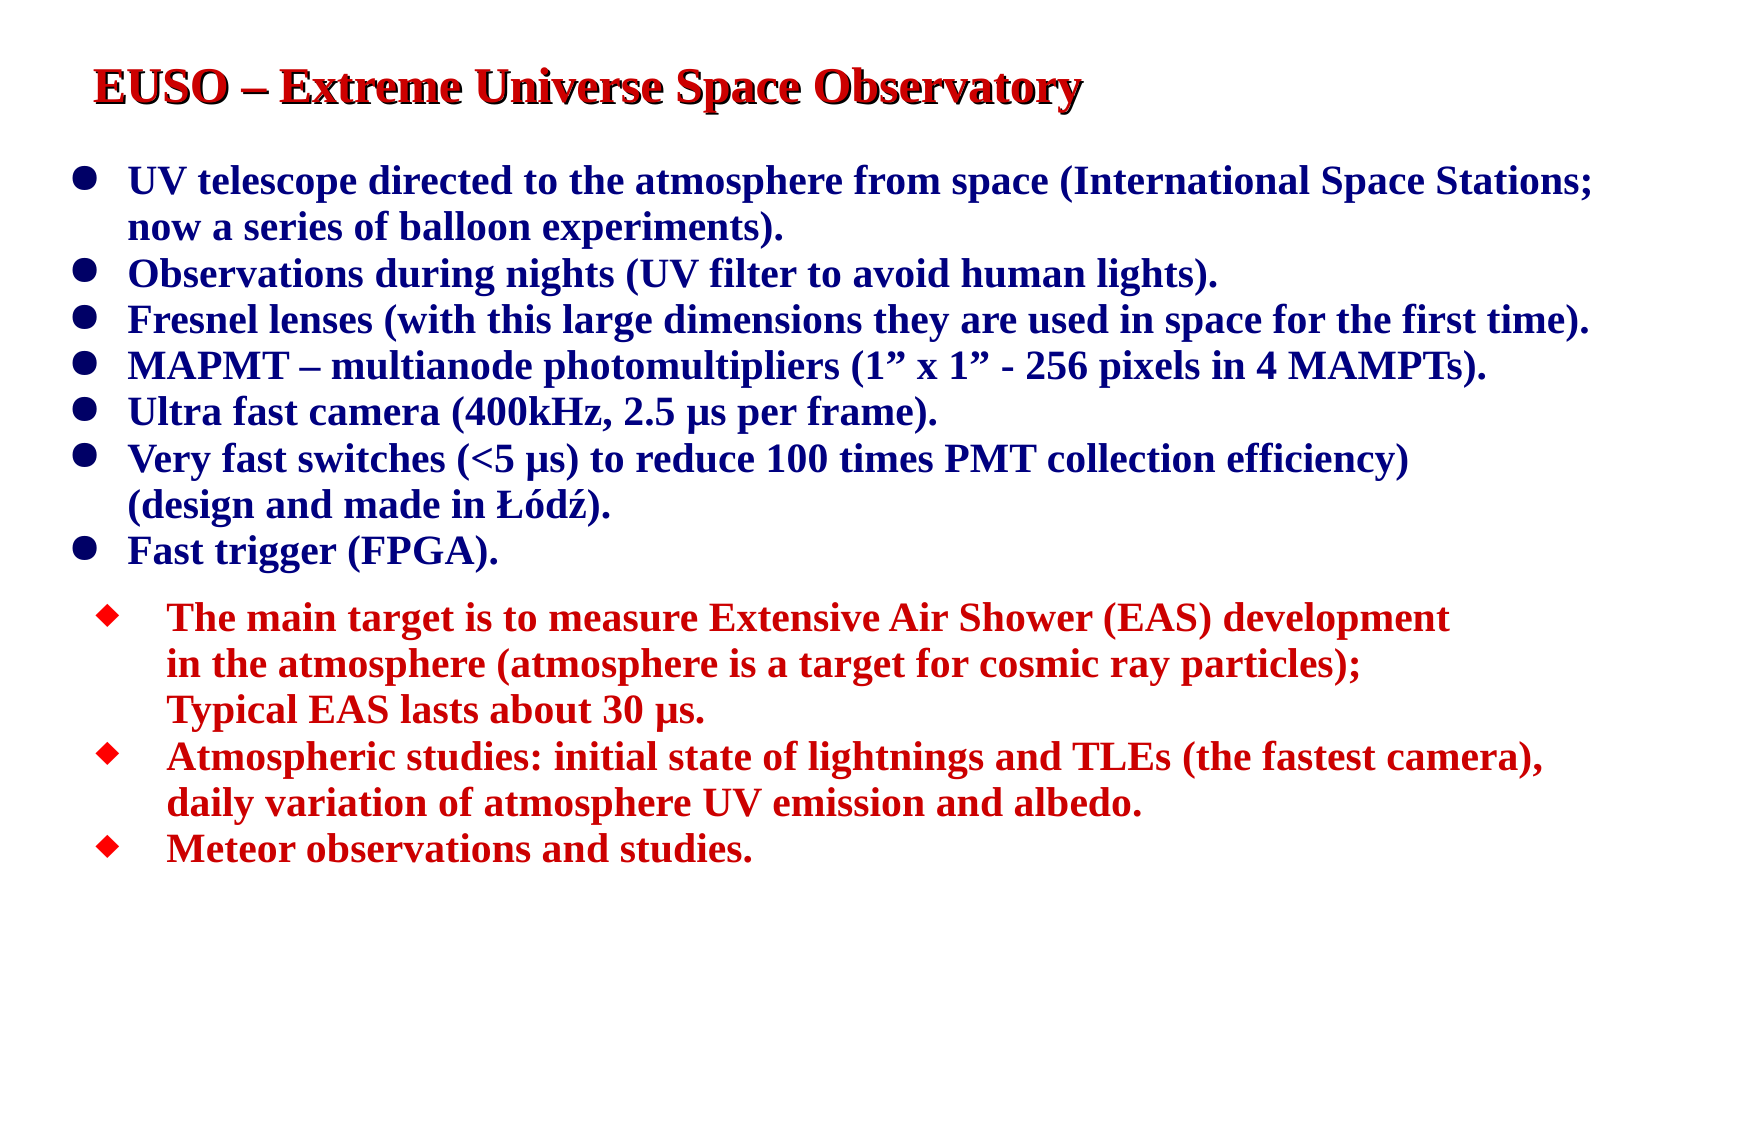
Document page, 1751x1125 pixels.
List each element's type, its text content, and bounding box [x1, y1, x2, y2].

text_box UV telescope directed to the atmosphere from space (International Space Stations; now a series of balloon experiments). Observations during nights (UV filter to avoid human lights). Fresnel lenses (with this large dimensions they are used in space for the first time). MAPMT – multianode photomultipliers (1” x 1” - 256 pixels in 4 MAMPTs). Ultra fast camera (400kHz, 2.5 μs per frame). Very fast switches (<5 μs) to reduce 100 times PMT collection efficiency) (design and made in Łódź). Fast trigger (FPGA). [47, 149, 1697, 581]
text_box The main target is to measure Extensive Air Shower (EAS) development in the atmosphere (atmosphere is a target for cosmic ray particles); Typical EAS lasts about 30 μs. Atmospheric studies: initial state of lightnings and TLEs (the fastest camera), daily variation of atmosphere UV emission and albedo. Meteor observations and studies. [75, 586, 1658, 879]
text_box EUSO – Extreme Universe Space Observatory [78, 50, 1158, 121]
